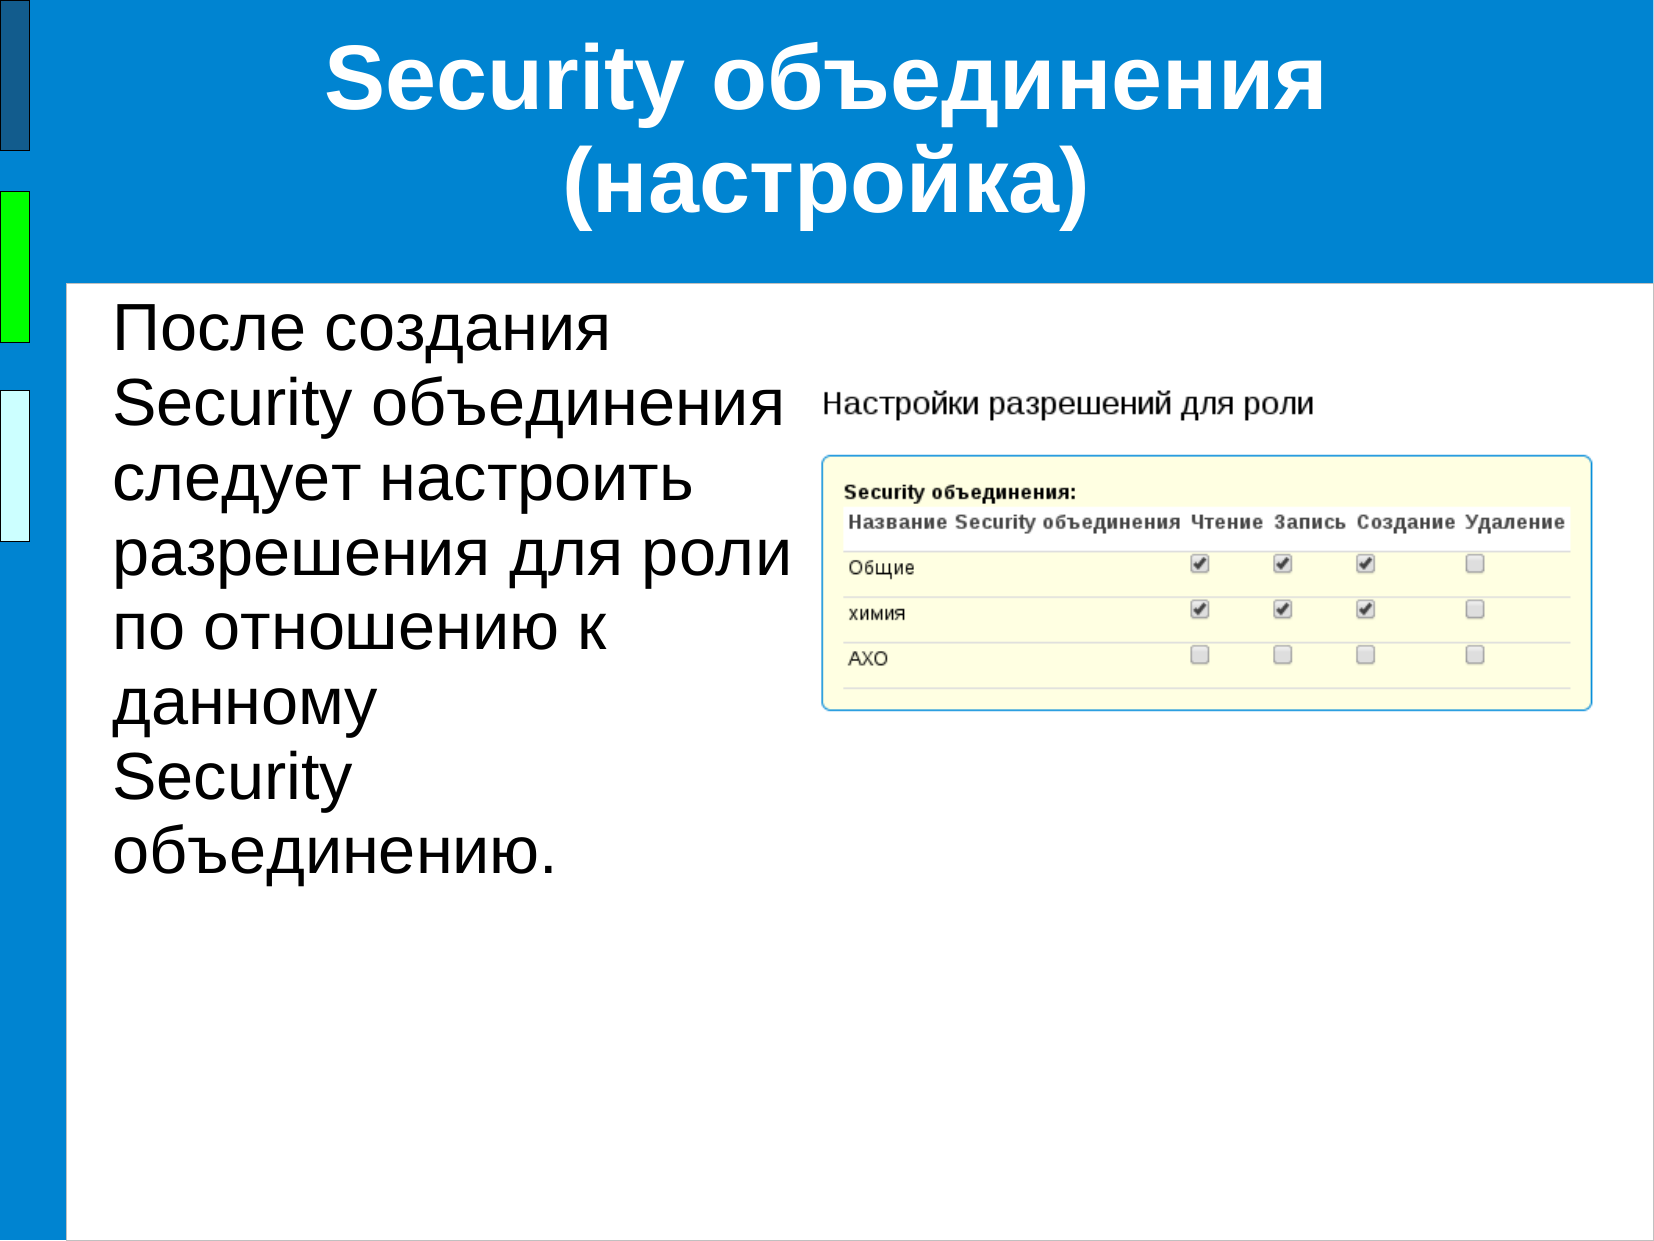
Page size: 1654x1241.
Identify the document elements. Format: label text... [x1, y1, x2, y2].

title Security объединения (настройка) [82, 26, 1571, 232]
picture [817, 383, 1602, 727]
list После создания Security объединения следует настроить разрешения для роли по отношению к данному Security объединению. [82, 290, 809, 1094]
